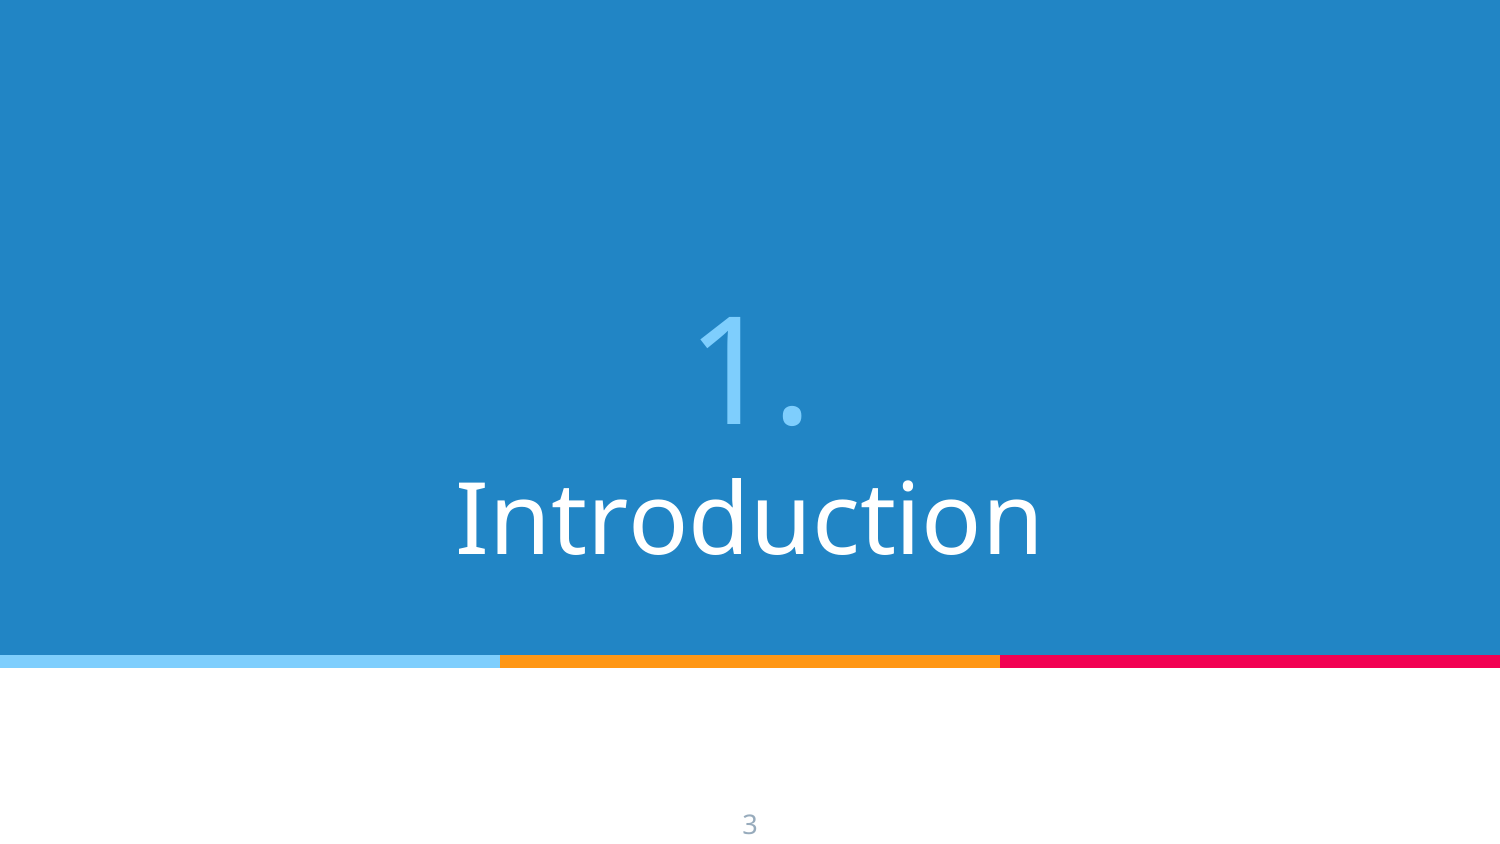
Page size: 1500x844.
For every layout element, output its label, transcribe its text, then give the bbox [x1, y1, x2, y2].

text_box 3 [0, 792, 1500, 844]
title 1. Introduction [112, 259, 1388, 451]
